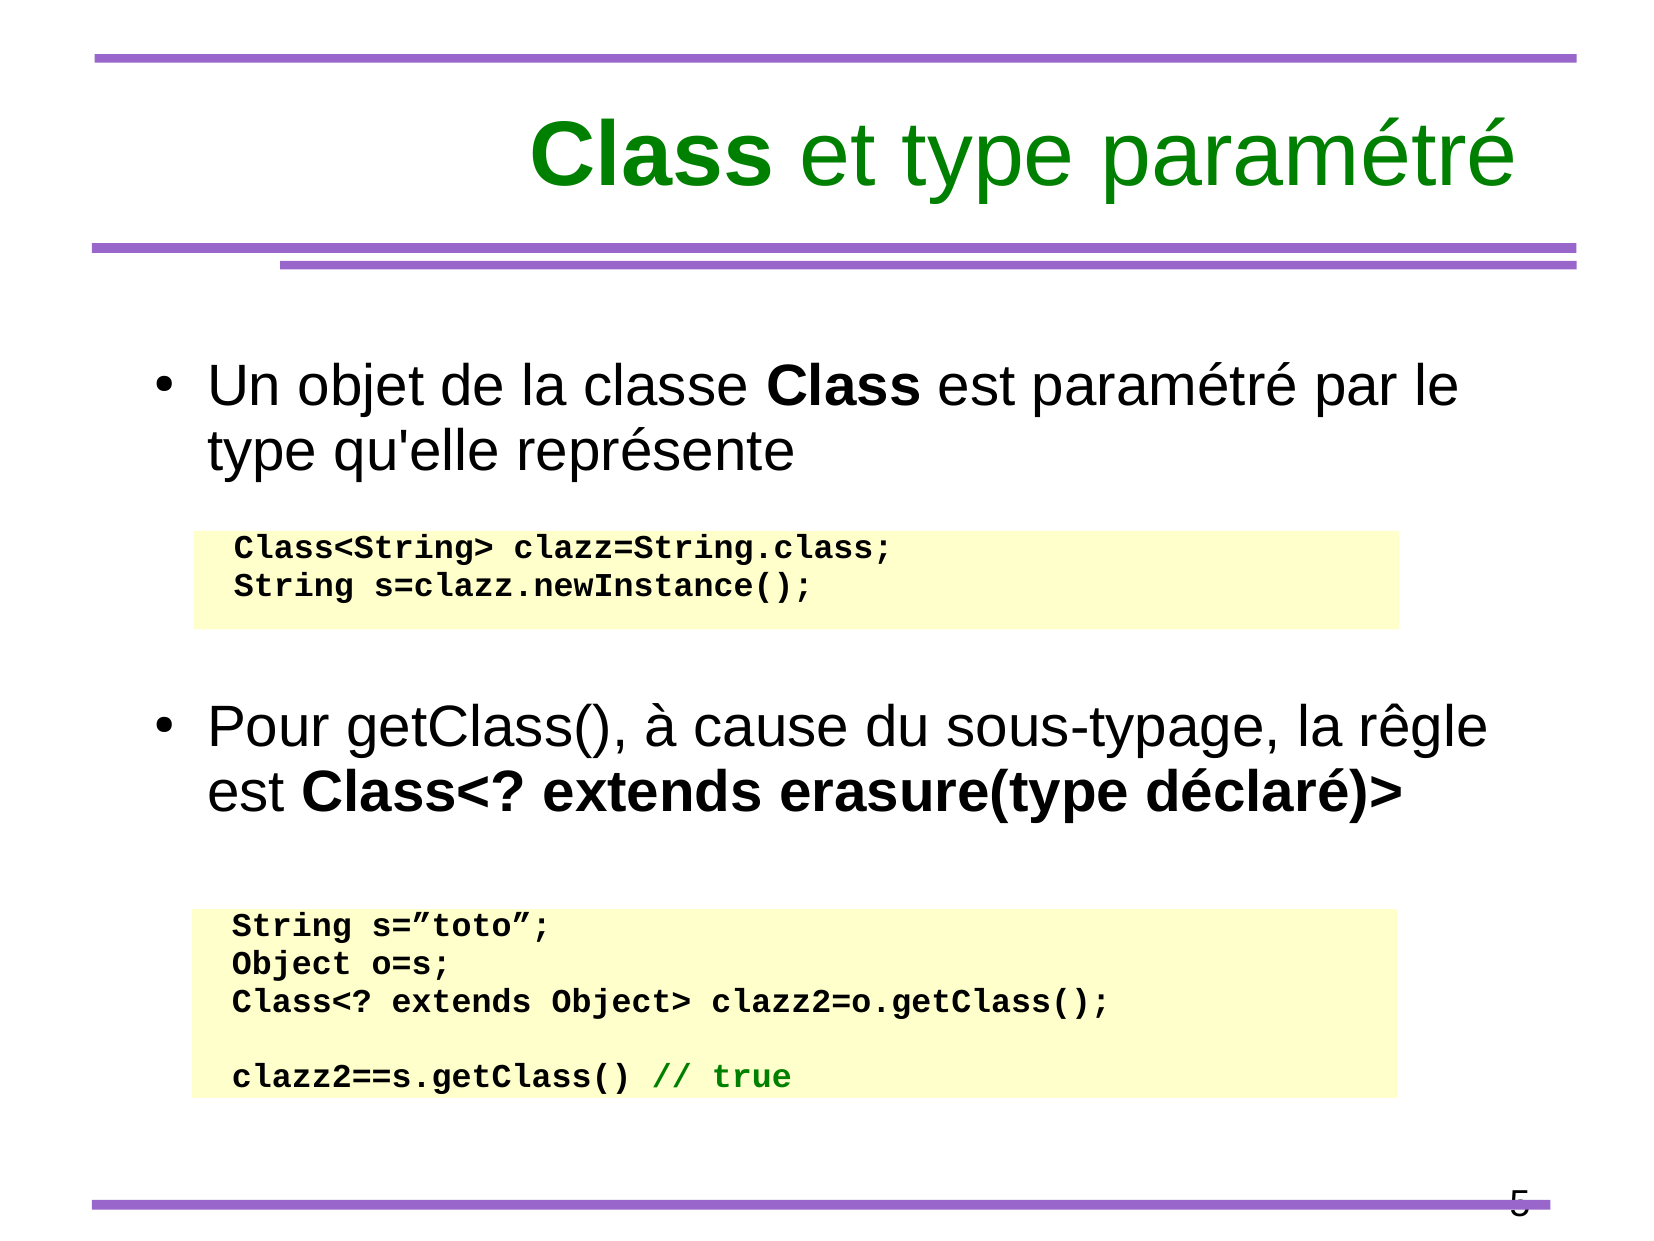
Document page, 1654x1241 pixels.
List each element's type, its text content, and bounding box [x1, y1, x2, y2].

title Class et type paramétré [121, 42, 1534, 265]
text_box String s=”toto”; Object o=s; Class<? extends Object> clazz2=o.getClass(); clazz2==s.getClass() // true [191, 909, 1397, 1098]
list Un objet de la classe Class est paramétré par le type qu'elle représente Pour getClass(), à cause du sous-typage, la rêgle est Class<? extends erasure(type déclaré)> [121, 344, 1534, 832]
text_box Class<String> clazz=String.class; String s=clazz.newInstance(); [193, 530, 1400, 630]
